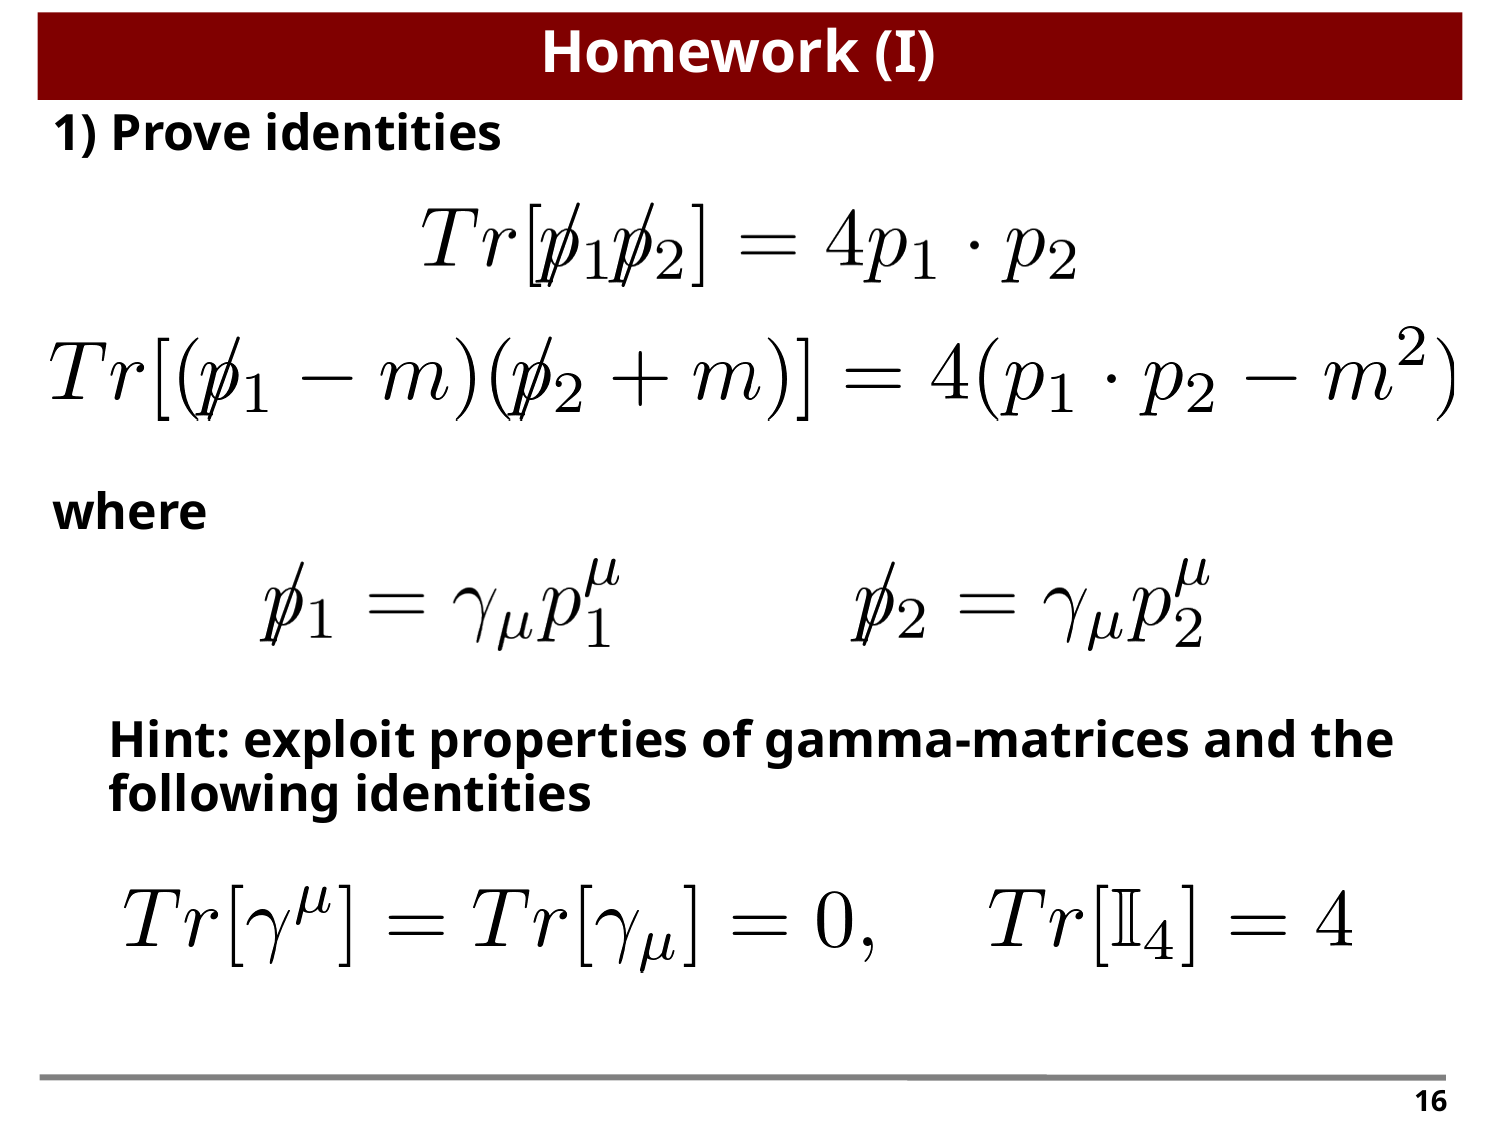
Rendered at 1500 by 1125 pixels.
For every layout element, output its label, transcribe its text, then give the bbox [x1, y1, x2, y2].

list 1) Prove identities where Hint: exploit properties of gamma-matrices and the following identities [37, 99, 1444, 843]
picture [123, 884, 1352, 973]
picture [259, 558, 619, 651]
picture [421, 202, 1076, 287]
picture [49, 326, 1455, 421]
picture [850, 558, 1210, 651]
title Homework (I) [132, 12, 1345, 96]
